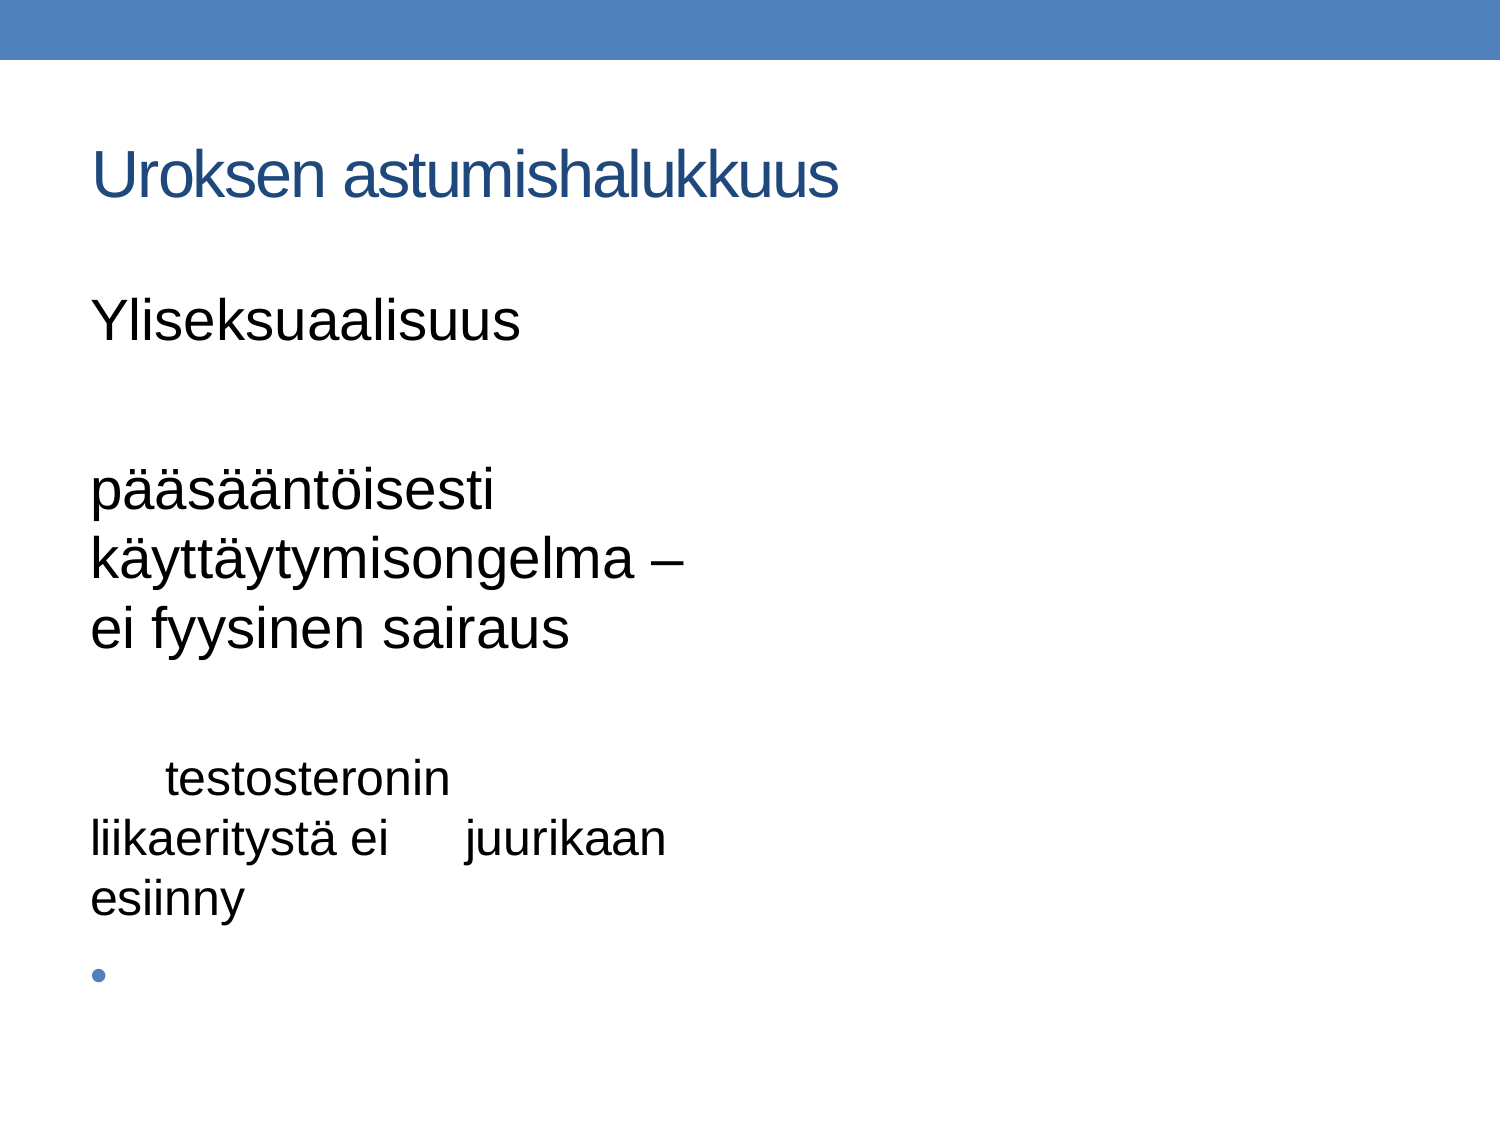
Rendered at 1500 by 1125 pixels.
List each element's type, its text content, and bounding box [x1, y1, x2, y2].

list Yliseksuaalisuus pääsääntöisesti käyttäytymisongelma – ei fyysinen sairaus testosteronin liikaeritystä ei juurikaan esiinny [75, 274, 738, 1049]
title Uroksen astumishalukkuus [76, 90, 1427, 253]
